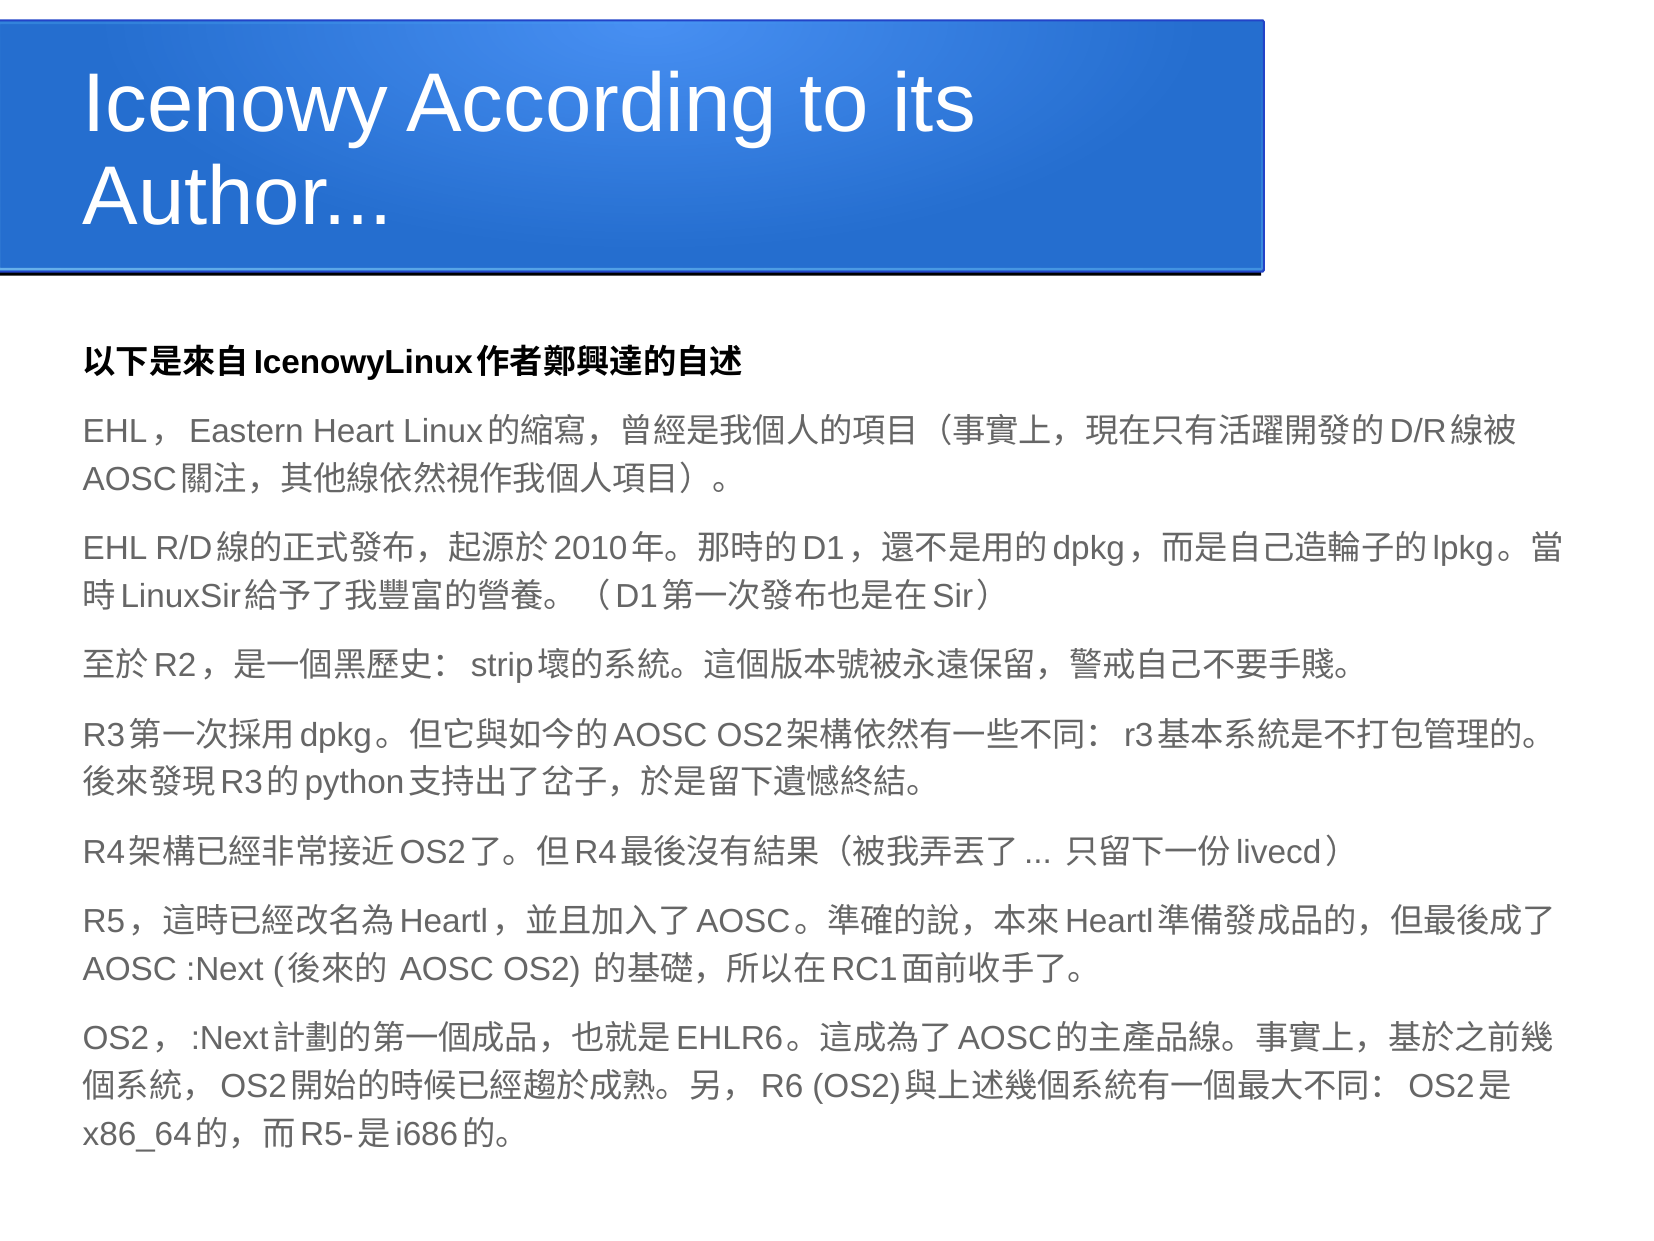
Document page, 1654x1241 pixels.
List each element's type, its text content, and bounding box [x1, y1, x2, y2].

title Icenowy According to its Author... [82, 47, 1235, 252]
list 以下是來自IcenowyLinux作者鄭興達的自述 EHL，Eastern Heart Linux的縮寫，曾經是我個人的項目（事實上，現在只有活躍開發的D/R線被AOSC關注，其他線依然視作我個人項目）。 EHL R/D線的正式發布，起源於2010年。那時的D1，還不是用的dpkg，而是自己造輪子的lpkg。當時LinuxSir給予了我豐富的營養。（D1第一次發布也是在Sir） 至於R2，是一個黑歷史：strip壞的系統。這個版本號被永遠保留，警戒自己不要手賤。 R3第一次採用dpkg。但它與如今的AOSC OS2架構依然有一些不同：r3基本系統是不打包管理的。後來發現R3的python支持出了岔子，於是留下遺憾終結。 R4架構已經非常接近OS2了。但R4最後沒有結果（被我弄丟了... 只留下一份livecd） R5，這時已經改名為Heartl，並且加入了AOSC。準確的說，本來Heartl準備發成品的，但最後成了AOSC :Next (後來的 AOSC OS2) 的基礎，所以在RC1面前收手了。 OS2，:Next計劃的第一個成品，也就是EHLR6。這成為了AOSC的主產品線。事實上，基於之前幾個系統，OS2開始的時候已經趨於成熟。另，R6 (OS2)與上述幾個系統有一個最大不同：OS2是x86_64的，而R5-是i686的。 [82, 334, 1571, 1158]
